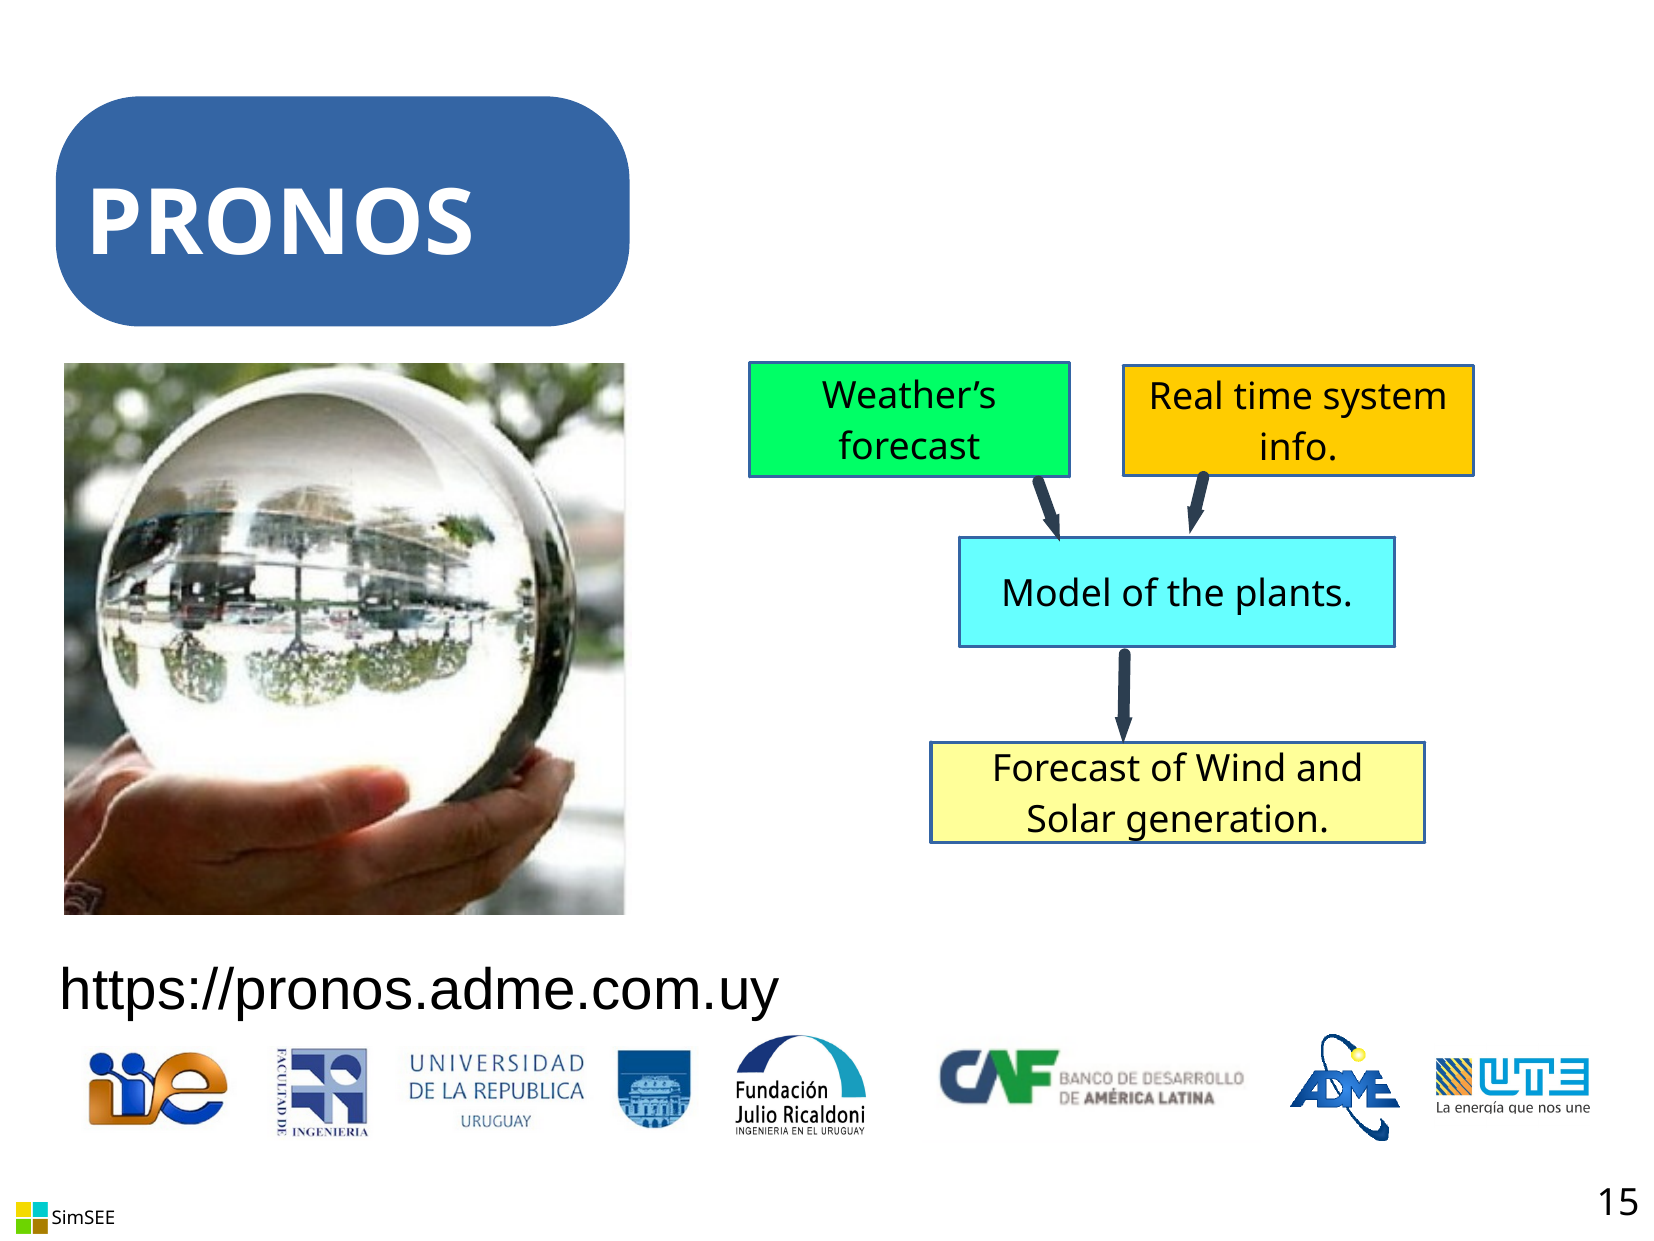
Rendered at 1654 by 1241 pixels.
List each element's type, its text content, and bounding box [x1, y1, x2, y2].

picture [75, 1095, 715, 1143]
text_box Weather’s forecast [749, 362, 1070, 477]
text_box PRONOS [55, 96, 630, 317]
picture [1290, 1034, 1403, 1143]
text_box https://pronos.adme.com.uy [45, 949, 856, 1095]
picture [1434, 1043, 1591, 1128]
picture [922, 1032, 1261, 1143]
text_box Forecast of Wind and Solar generation. [931, 742, 1425, 843]
picture [15, 1201, 49, 1235]
text_box Model of the plants. [959, 537, 1395, 647]
text_box Real time system info. [1123, 365, 1474, 476]
picture [731, 1034, 870, 1140]
picture [64, 363, 632, 916]
